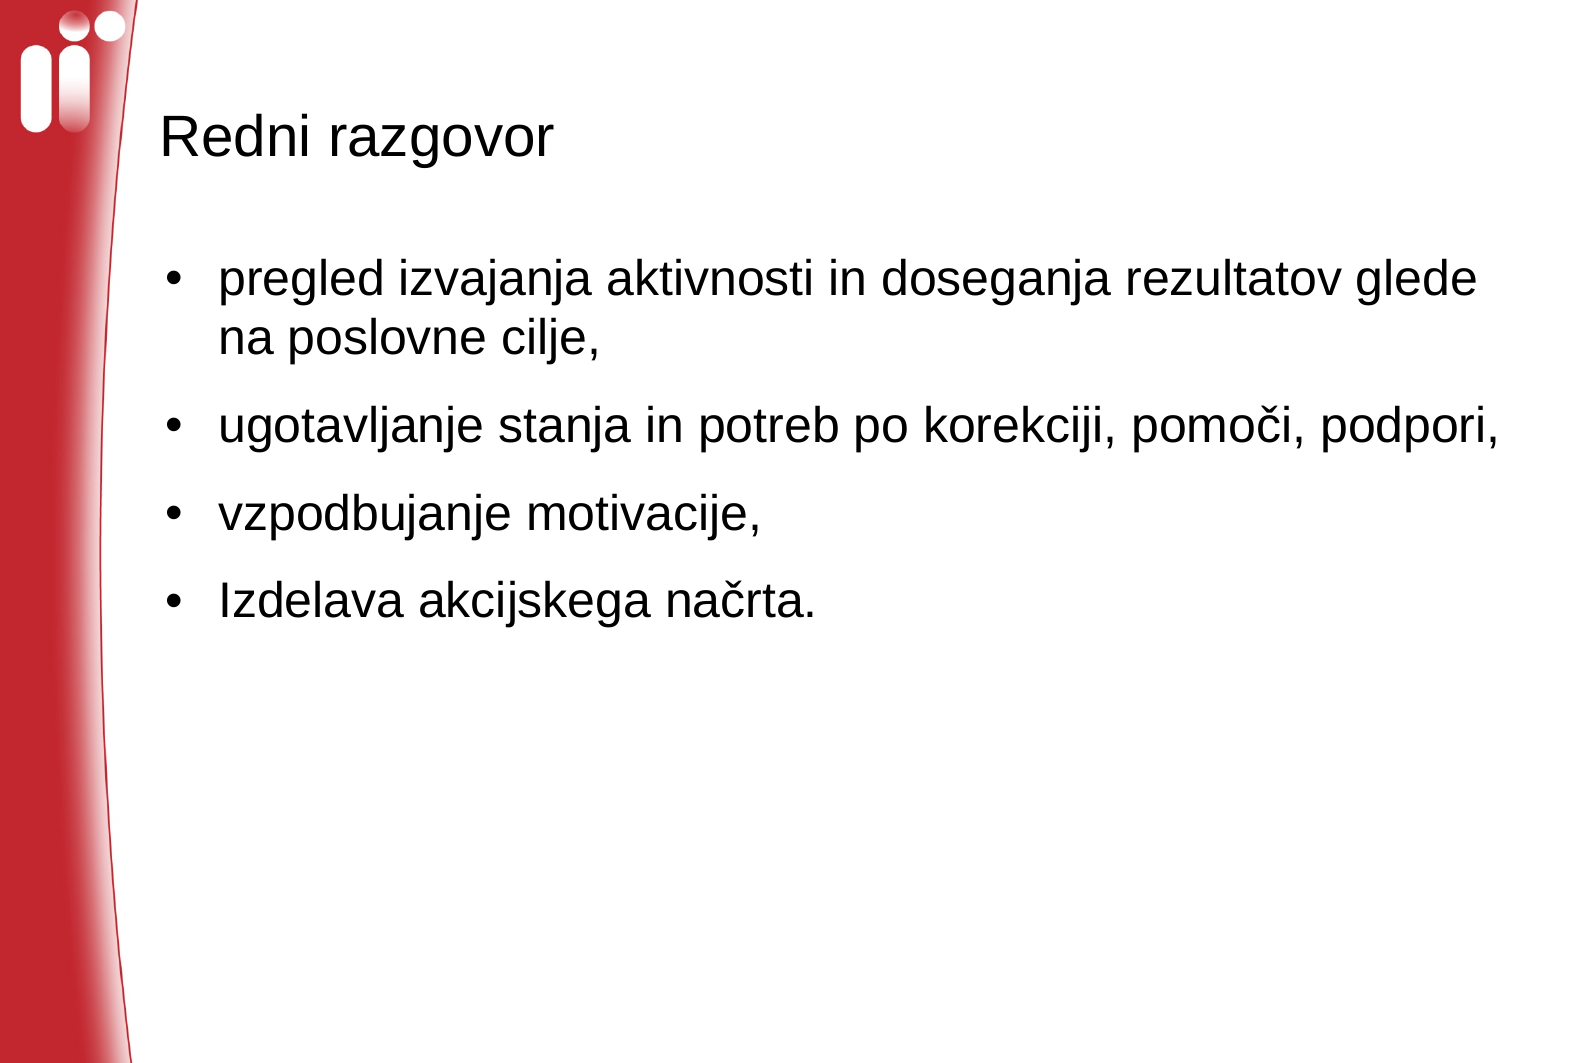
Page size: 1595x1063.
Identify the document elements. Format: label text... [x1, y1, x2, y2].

title Redni razgovor [159, 22, 1515, 248]
list pregled izvajanja aktivnosti in doseganja rezultatov glede na poslovne cilje, ugotavljanje stanja in potreb po korekciji, pomoči, podpori, vzpodbujanje motivacije, Izdelava akcijskega načrta. [147, 248, 1515, 1063]
picture [0, 0, 1414, 1063]
